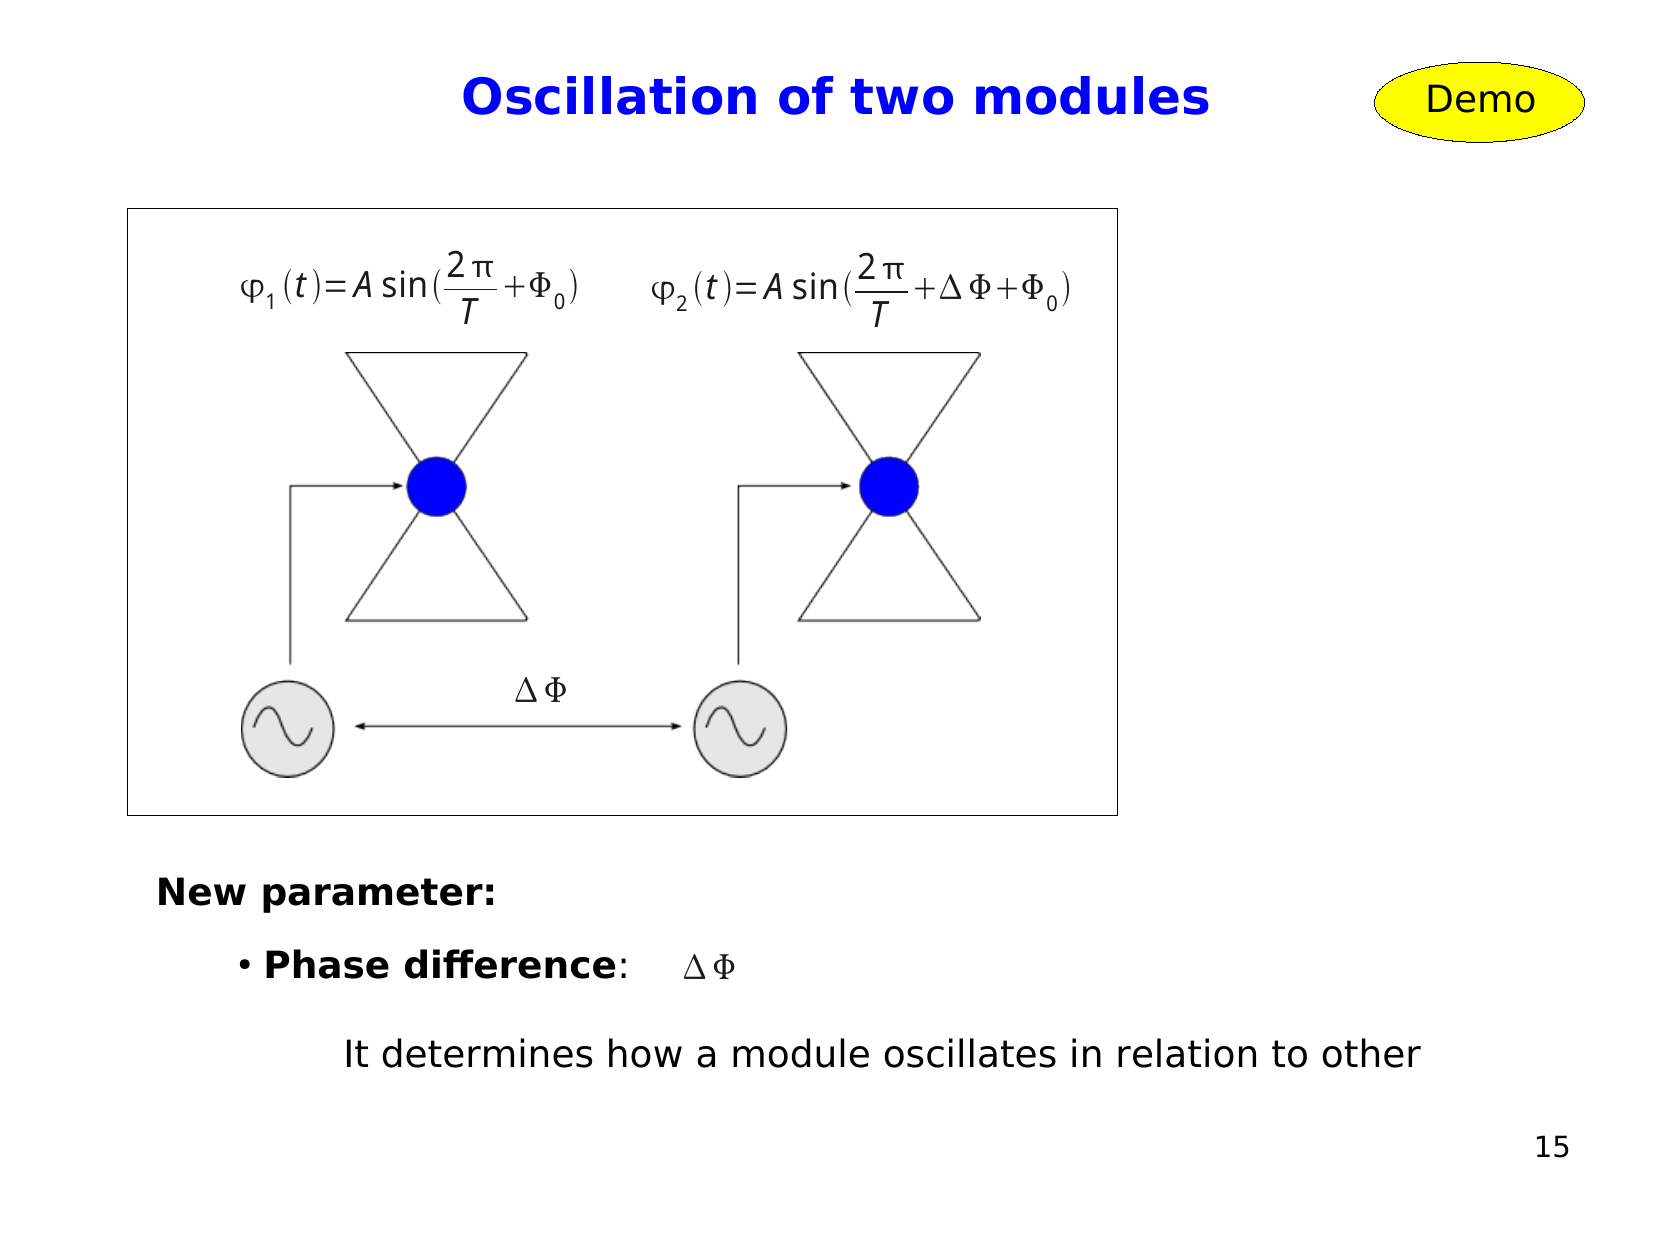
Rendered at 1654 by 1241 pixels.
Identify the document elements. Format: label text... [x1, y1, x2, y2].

chart [506, 668, 576, 711]
text_box It determines how a module oscillates in relation to other [328, 1025, 1437, 1085]
text_box [1416, 62, 1543, 70]
text_box [1374, 72, 1585, 143]
text_box New parameter: [141, 863, 513, 922]
text_box Phase difference: [223, 936, 648, 995]
chart [642, 245, 1079, 336]
chart [674, 945, 744, 988]
text_box Oscillation of two modules [446, 60, 1227, 134]
picture [241, 352, 981, 778]
chart [231, 243, 587, 334]
text_box Demo [1410, 70, 1552, 129]
